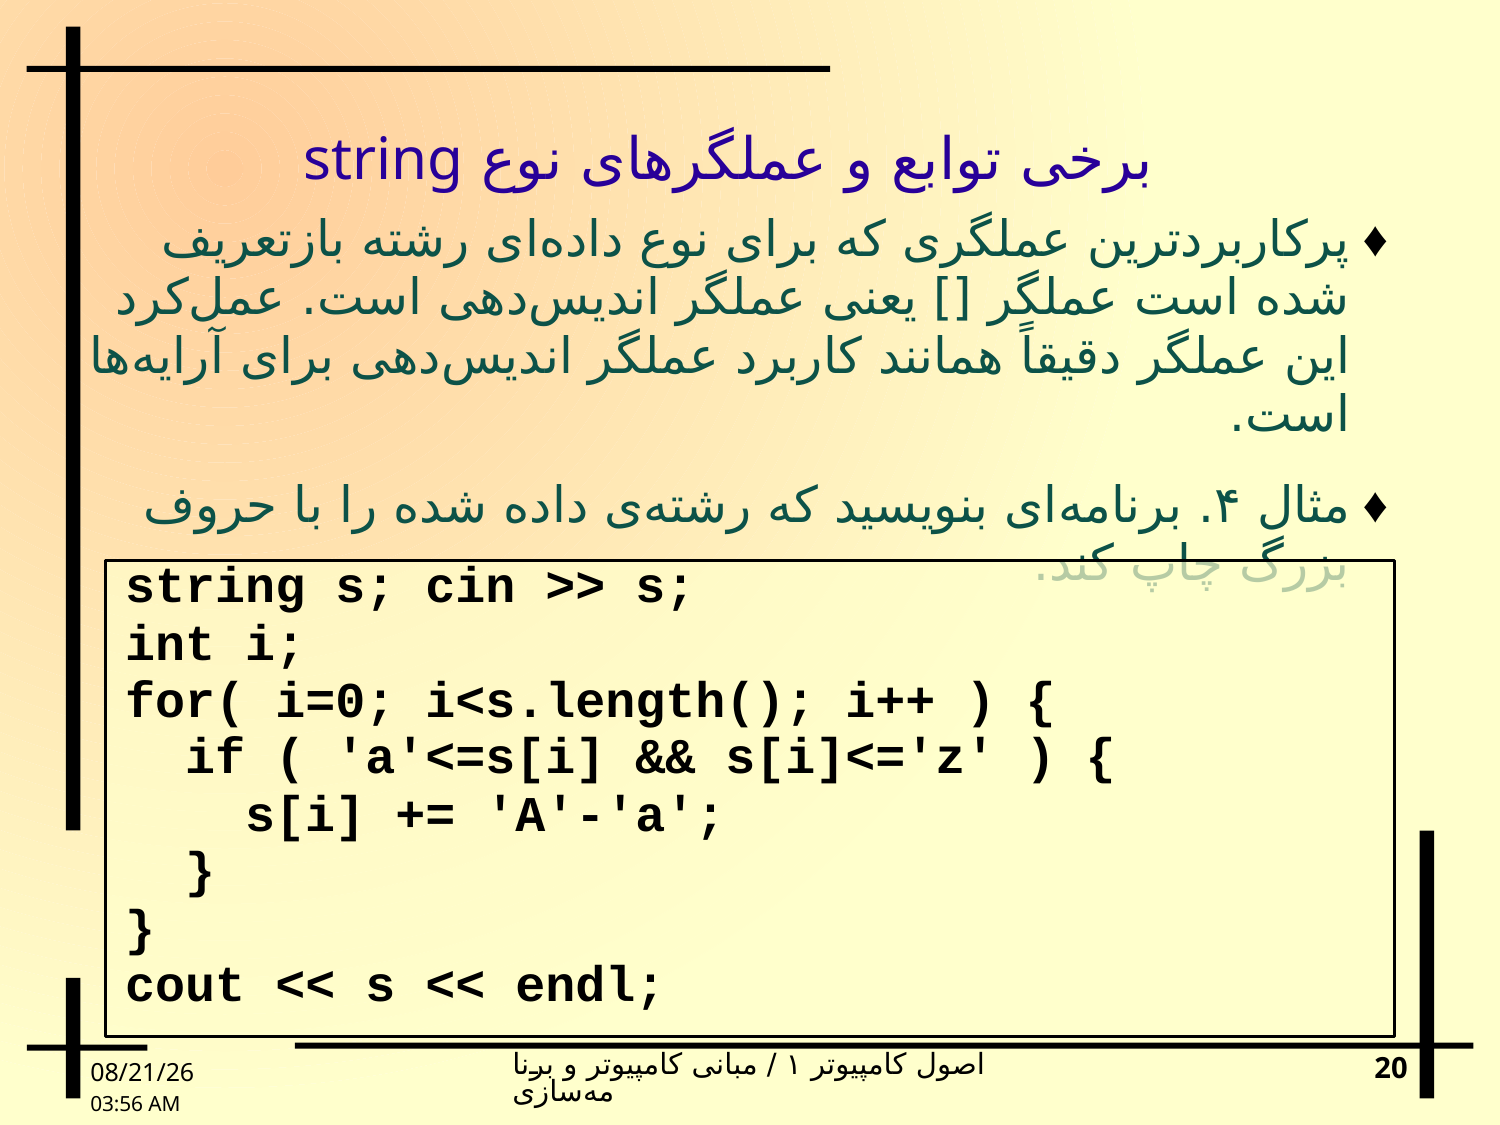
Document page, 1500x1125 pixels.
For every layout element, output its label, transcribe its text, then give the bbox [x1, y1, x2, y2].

title برخی توابع و عملگرهای نوع string [113, 96, 1344, 210]
list string s; cin >> s; int i; for( i=0; i<s.length(); i++ ) { if ( 'a'<=s[i] && s[i]<='z' ) { s[i] += 'A'-'a'; } } cout << s << endl; [105, 560, 1395, 1037]
list پرکاربردترین عملگری که برای نوع داده‌ای رشته بازتعریف شده است عملگر [] یعنی عملگر اندیس‌دهی است. عمل‌کرد این عملگر دقیقاً همانند کاربرد عملگر اندیس‌دهی برای آرایه‌ها است. مثال ۴. برنامه‌ای بنویسید که رشته‌ی داده شده را با حروف بزرگ چاپ کند. [88, 210, 1388, 557]
